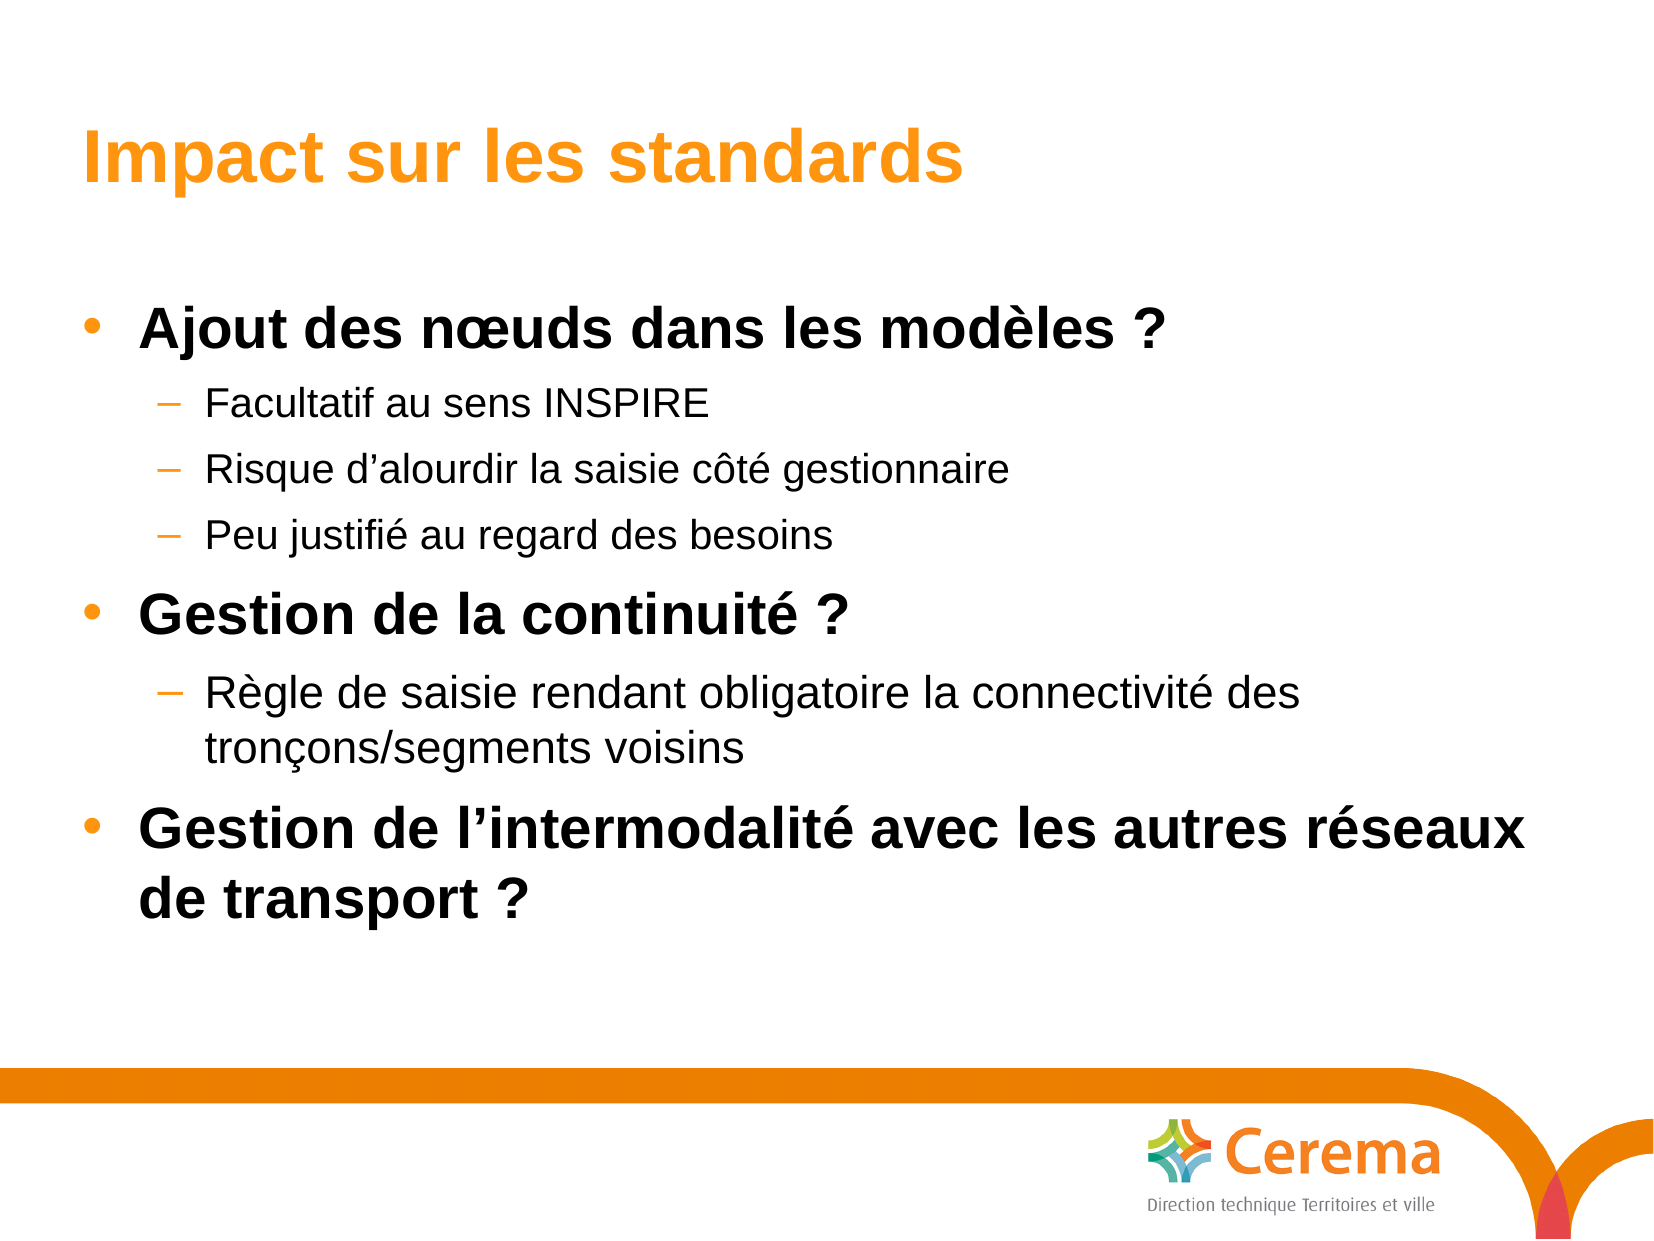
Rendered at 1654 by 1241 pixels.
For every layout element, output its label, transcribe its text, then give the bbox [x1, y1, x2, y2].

title Impact sur les standards [82, 49, 1571, 257]
list Ajout des nœuds dans les modèles ? Facultatif au sens INSPIRE Risque d’alourdir la saisie côté gestionnaire Peu justifié au regard des besoins Gestion de la continuité ? Règle de saisie rendant obligatoire la connectivité des tronçons/segments voisins Gestion de l’intermodalité avec les autres réseaux de transport ? [82, 290, 1538, 1109]
picture [0, 1068, 1654, 1239]
